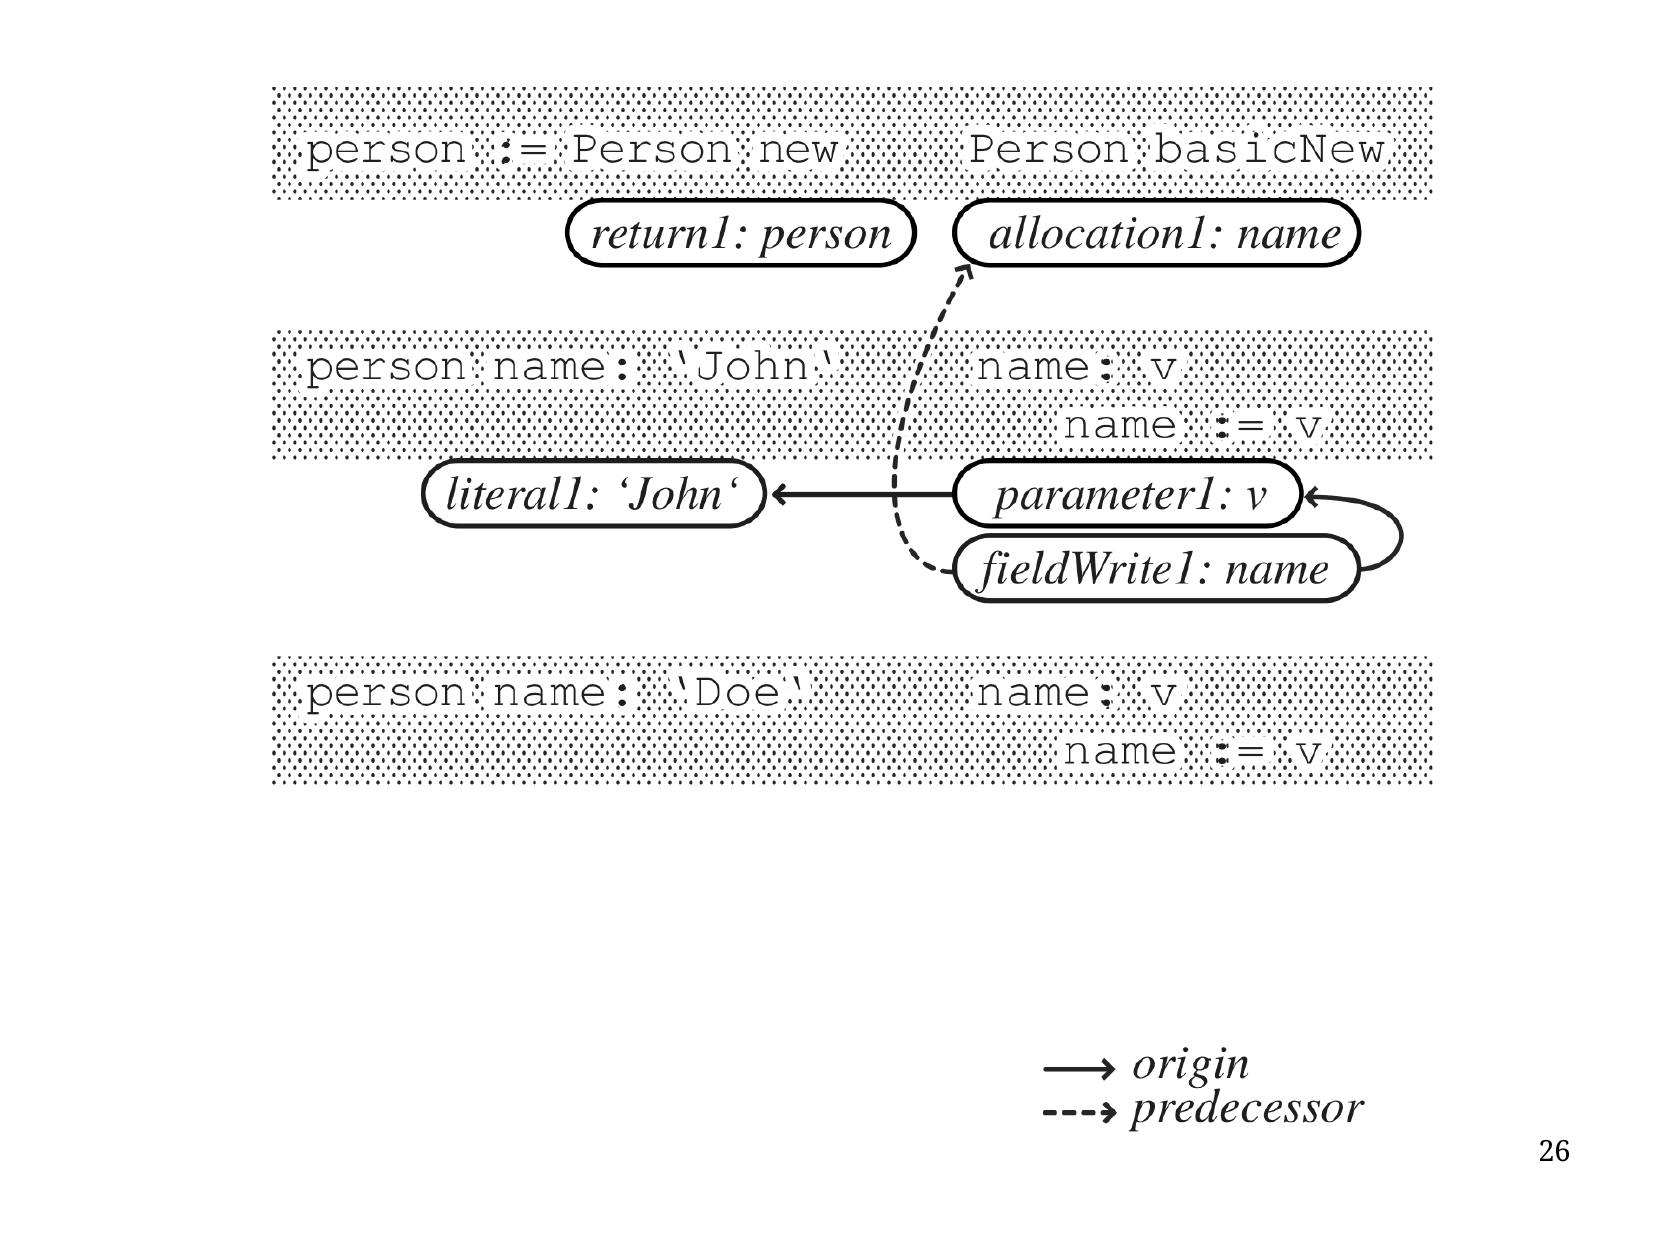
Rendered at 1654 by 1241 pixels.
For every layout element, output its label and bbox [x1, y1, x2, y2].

picture [270, 85, 1433, 1142]
